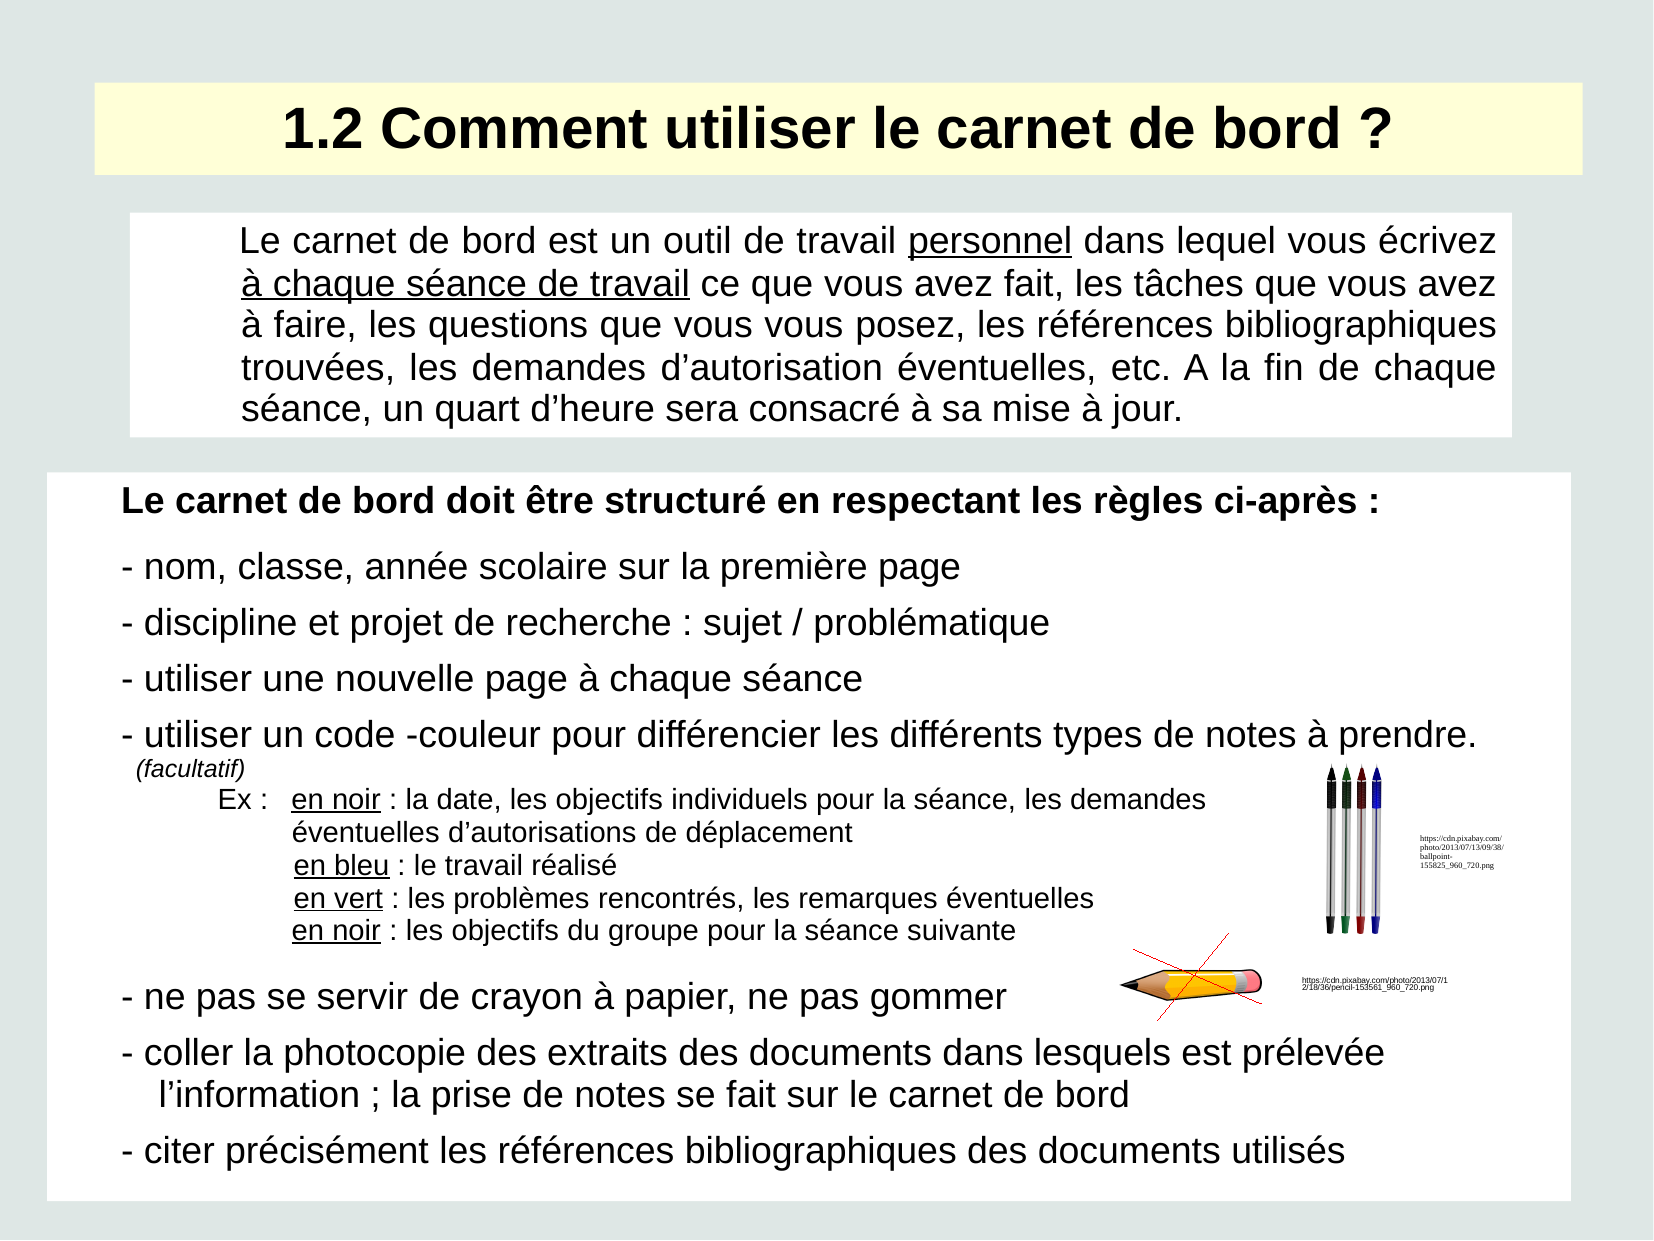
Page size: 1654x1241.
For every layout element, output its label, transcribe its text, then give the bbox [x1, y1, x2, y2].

text_box Le carnet de bord doit être structuré en respectant les règles ci-après : - nom, classe, année scolaire sur la première page - discipline et projet de recherche : sujet / problématique - utiliser une nouvelle page à chaque séance - utiliser un code -couleur pour différencier les différents types de notes à prendre. (facultatif) Ex : en noir : la date, les objectifs individuels pour la séance, les demandes éventuelles d’autorisations de déplacement en bleu : le travail réalisé en vert : les problèmes rencontrés, les remarques éventuelles en noir : les objectifs du groupe pour la séance suivante - ne pas se servir de crayon à papier, ne pas gommer - coller la photocopie des extraits des documents dans lesquels est prélevée l’information ; la prise de notes se fait sur le carnet de bord - citer précisément les références bibliographiques des documents utilisés [47, 472, 1571, 1202]
text_box https://cdn.pixabay.com/photo/2013/07/13/09/38/ballpoint-155825_960_720.png [1405, 826, 1536, 886]
picture [1119, 949, 1262, 1021]
title 1.2 Comment utiliser le carnet de bord ? [94, 82, 1583, 175]
picture [1311, 763, 1396, 934]
text_box Le carnet de bord est un outil de travail personnel dans lequel vous écrivez à chaque séance de travail ce que vous avez fait, les tâches que vous avez à faire, les questions que vous vous posez, les références bibliographiques trouvées, les demandes d’autorisation éventuelles, etc. A la fin de chaque séance, un quart d’heure sera consacré à sa mise à jour. [129, 212, 1512, 438]
text_box https://cdn.pixabay.com/photo/2013/07/12/18/36/pencil-153561_960_720.png [1287, 968, 1465, 1016]
